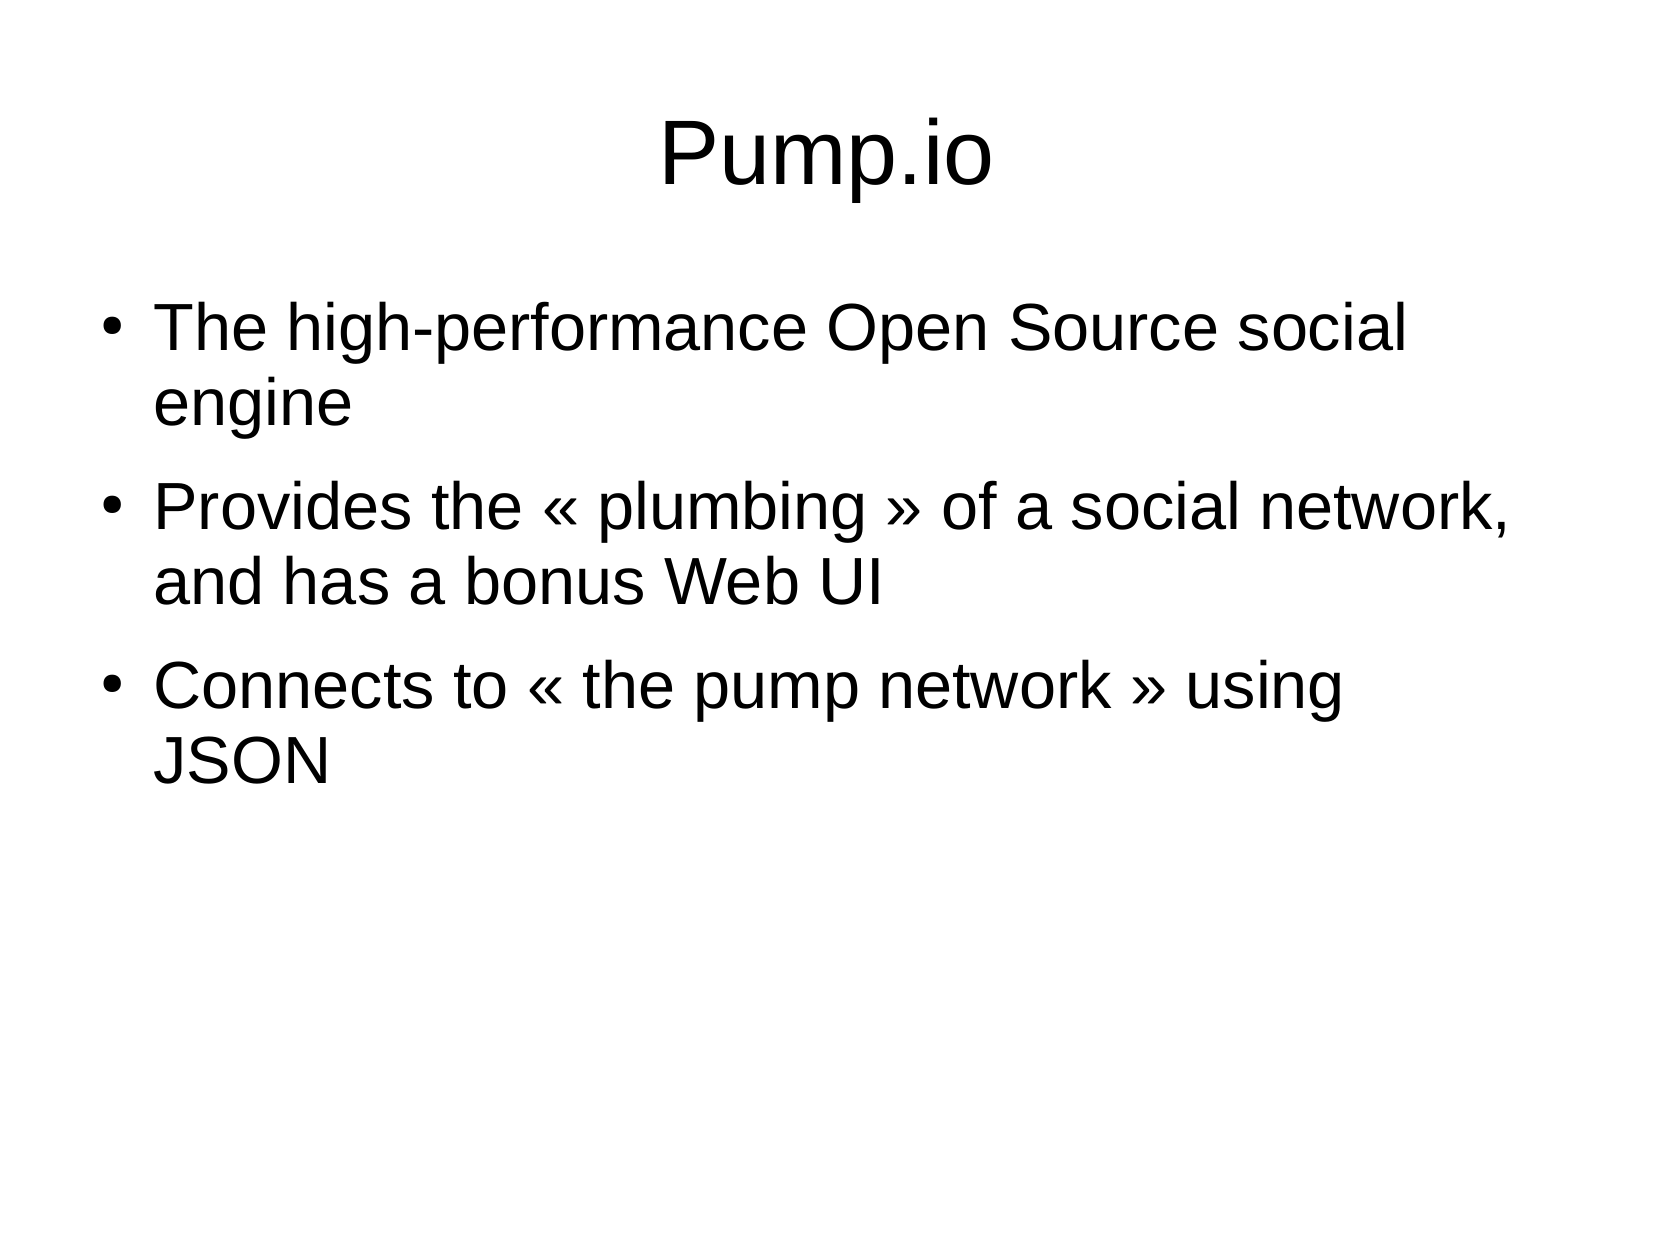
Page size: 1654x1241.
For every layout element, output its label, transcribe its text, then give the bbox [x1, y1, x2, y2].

title Pump.io [82, 49, 1571, 257]
list The high-performance Open Source social engine Provides the « plumbing » of a social network, and has a bonus Web UI Connects to « the pump network » using JSON [82, 290, 1538, 1010]
